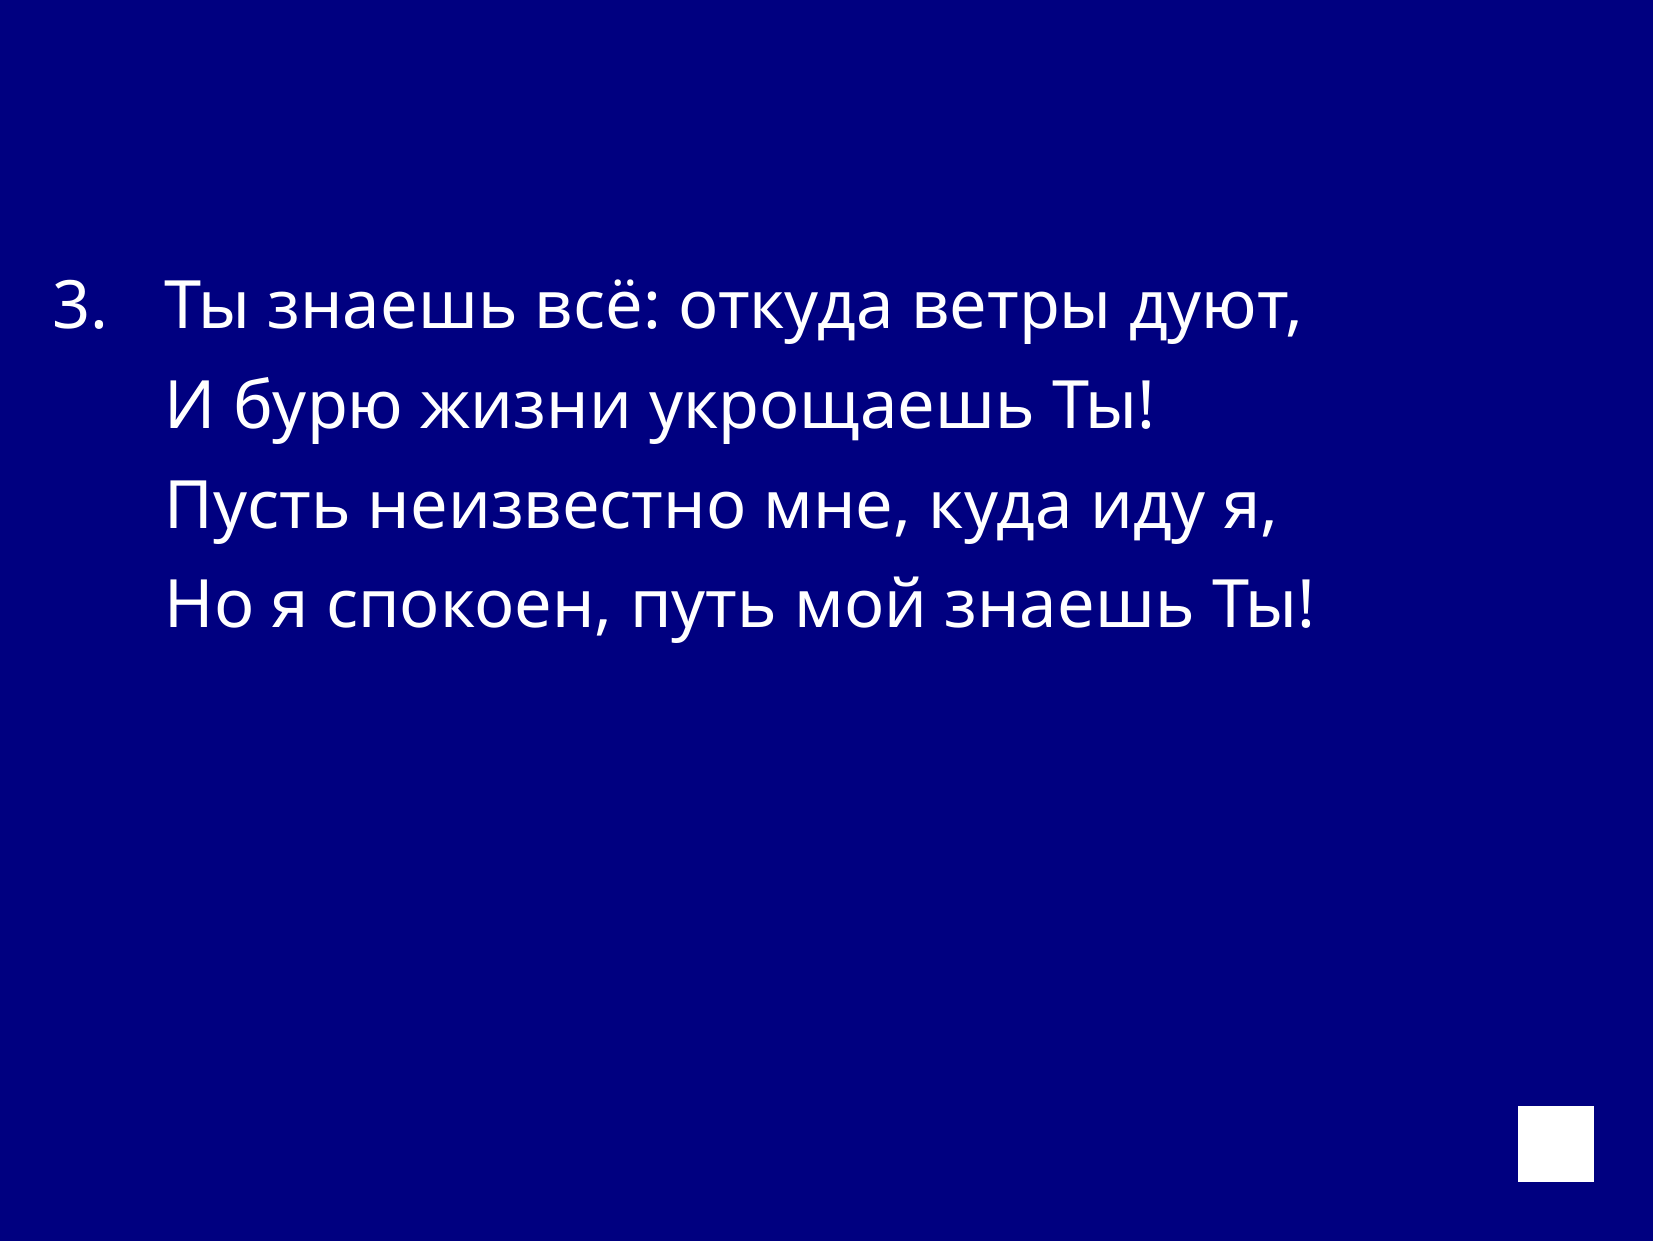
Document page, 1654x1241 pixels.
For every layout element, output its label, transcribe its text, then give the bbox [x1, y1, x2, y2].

text_box 3. Ты знаешь всё: откуда ветры дуют, И бурю жизни укрощаешь Ты! Пусть неизвестно мне, куда иду я, Но я спокоен, путь мой знаешь Ты! [37, 150, 1653, 1163]
text_box [1518, 1163, 1594, 1182]
